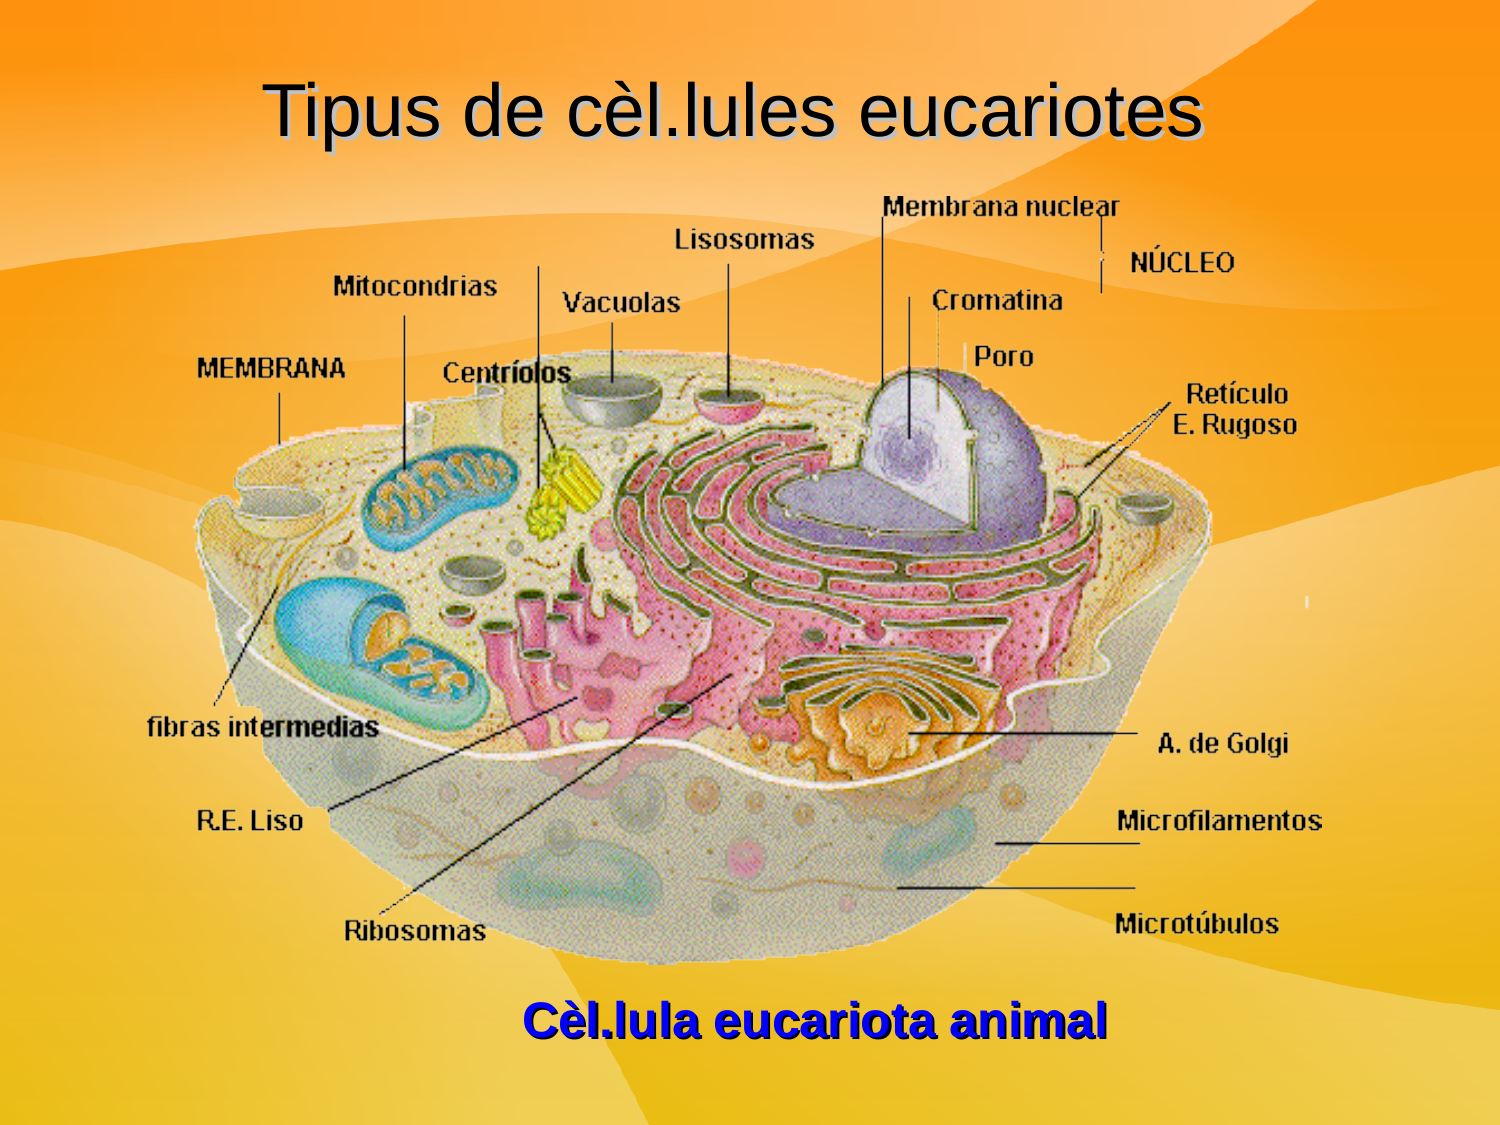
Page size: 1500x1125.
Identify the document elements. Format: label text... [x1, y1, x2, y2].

text_box Cèl.lula eucariota animal [507, 980, 1158, 1055]
picture [0, 0, 1500, 1125]
title Tipus de cèl.lules eucariotes [88, 31, 1378, 183]
text_box [147, 196, 1322, 965]
